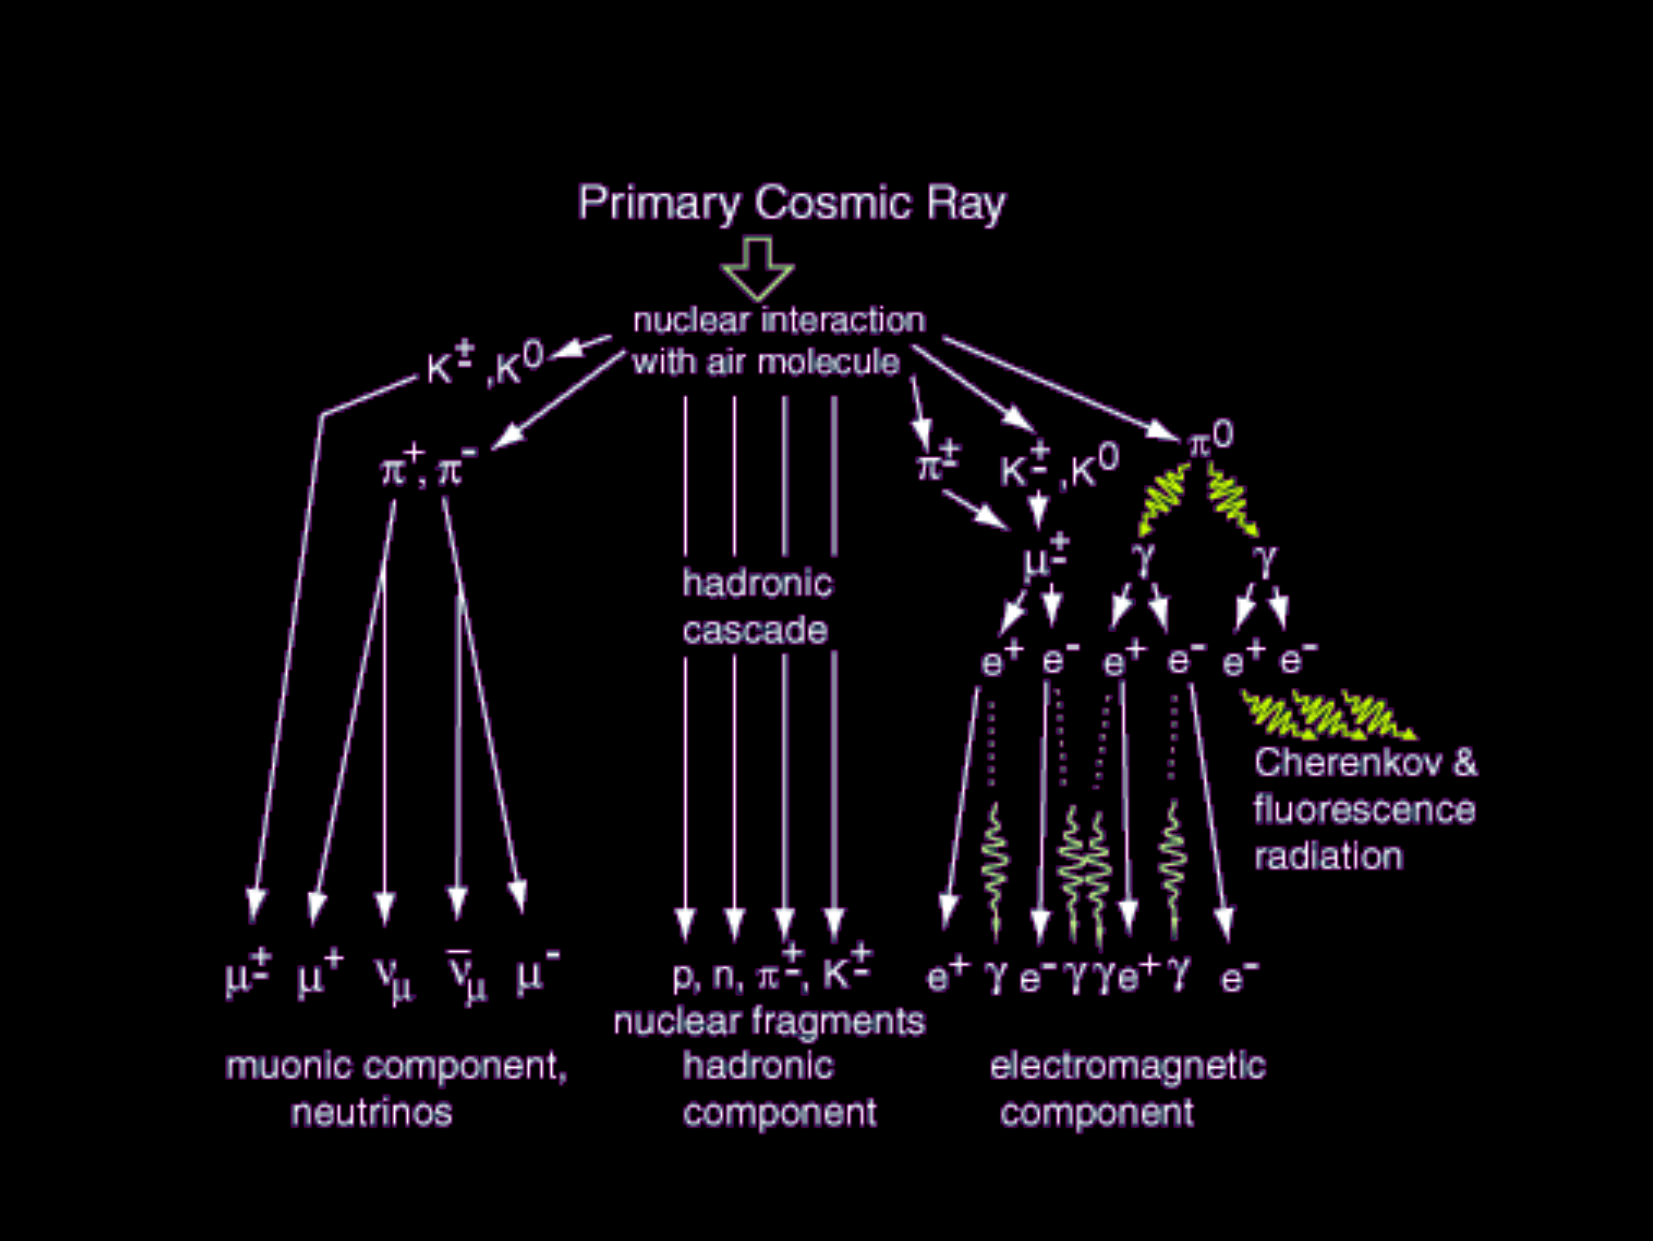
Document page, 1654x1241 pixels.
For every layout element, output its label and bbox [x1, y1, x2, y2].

picture [188, 149, 1509, 1171]
